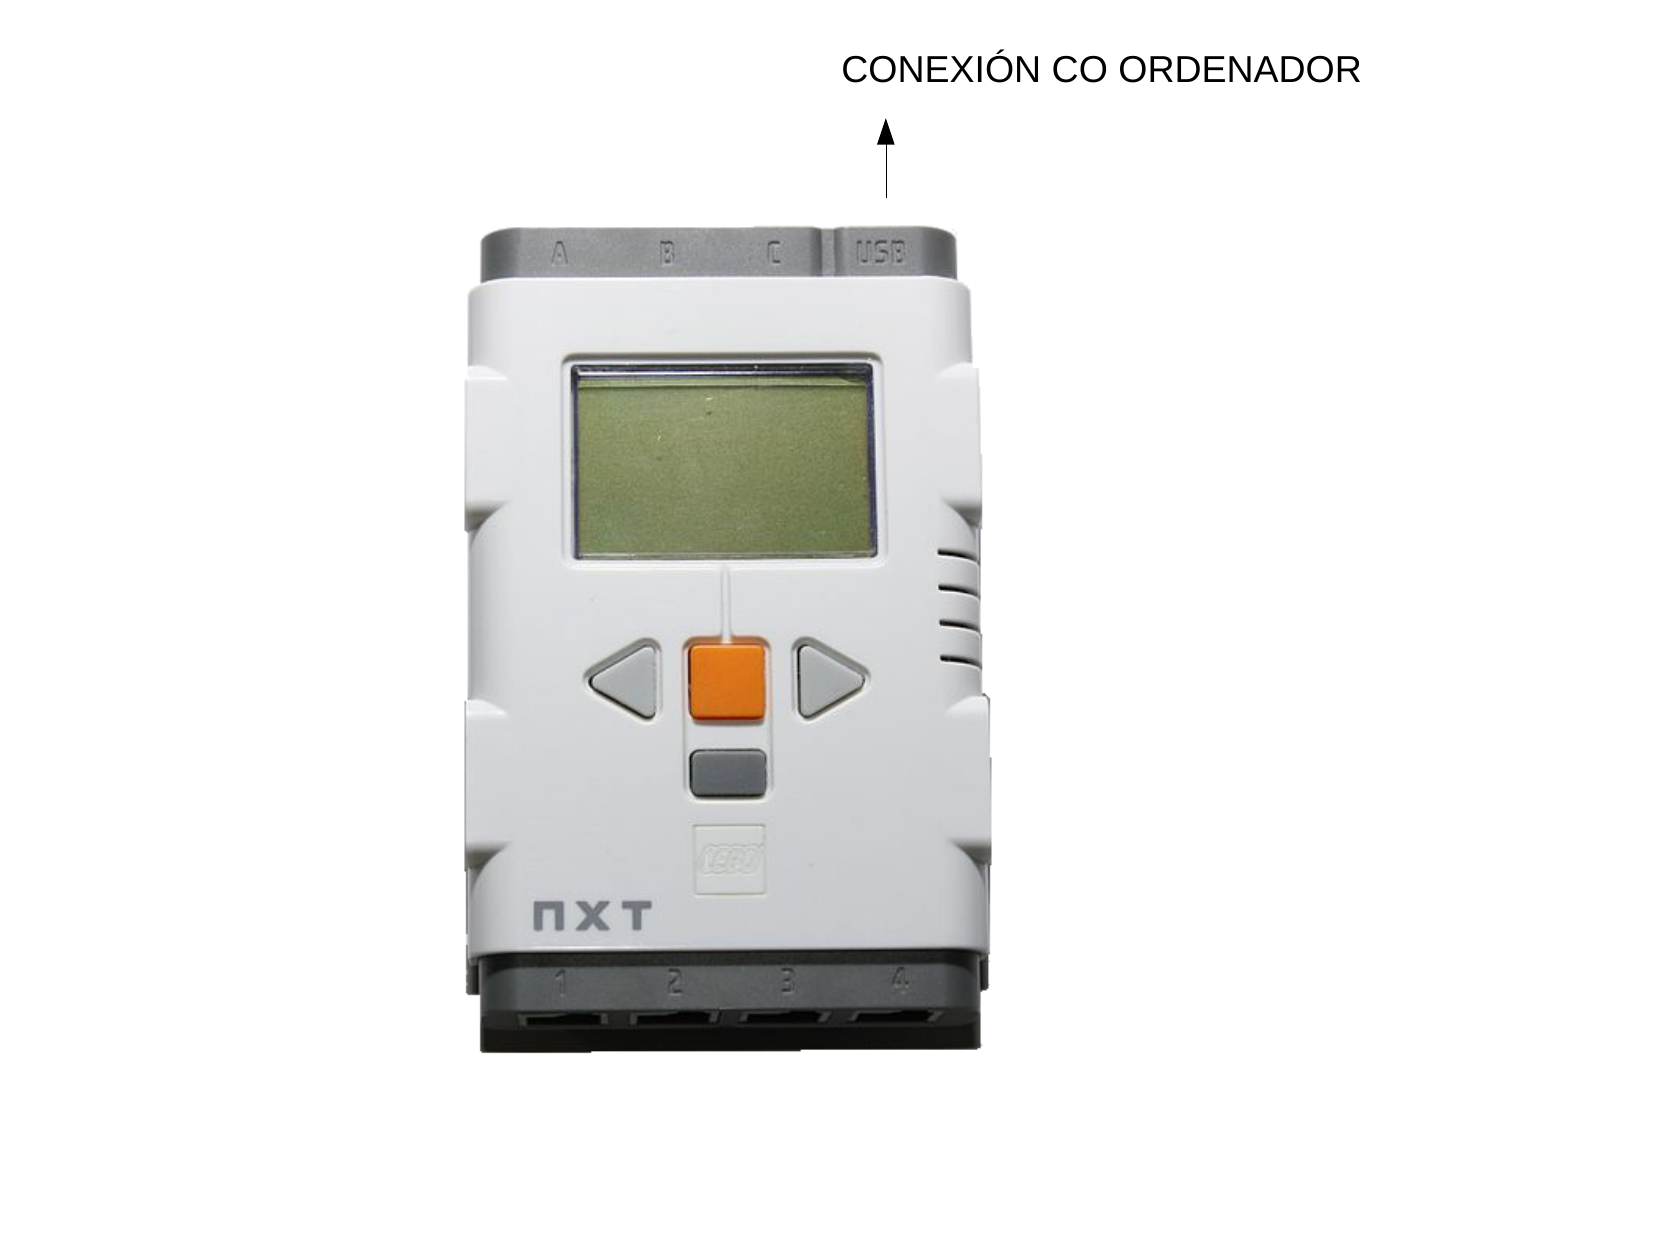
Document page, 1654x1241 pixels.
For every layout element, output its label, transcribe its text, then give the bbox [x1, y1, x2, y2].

picture [421, 198, 1034, 1075]
text_box CONEXIÓN CO ORDENADOR [826, 41, 1625, 99]
